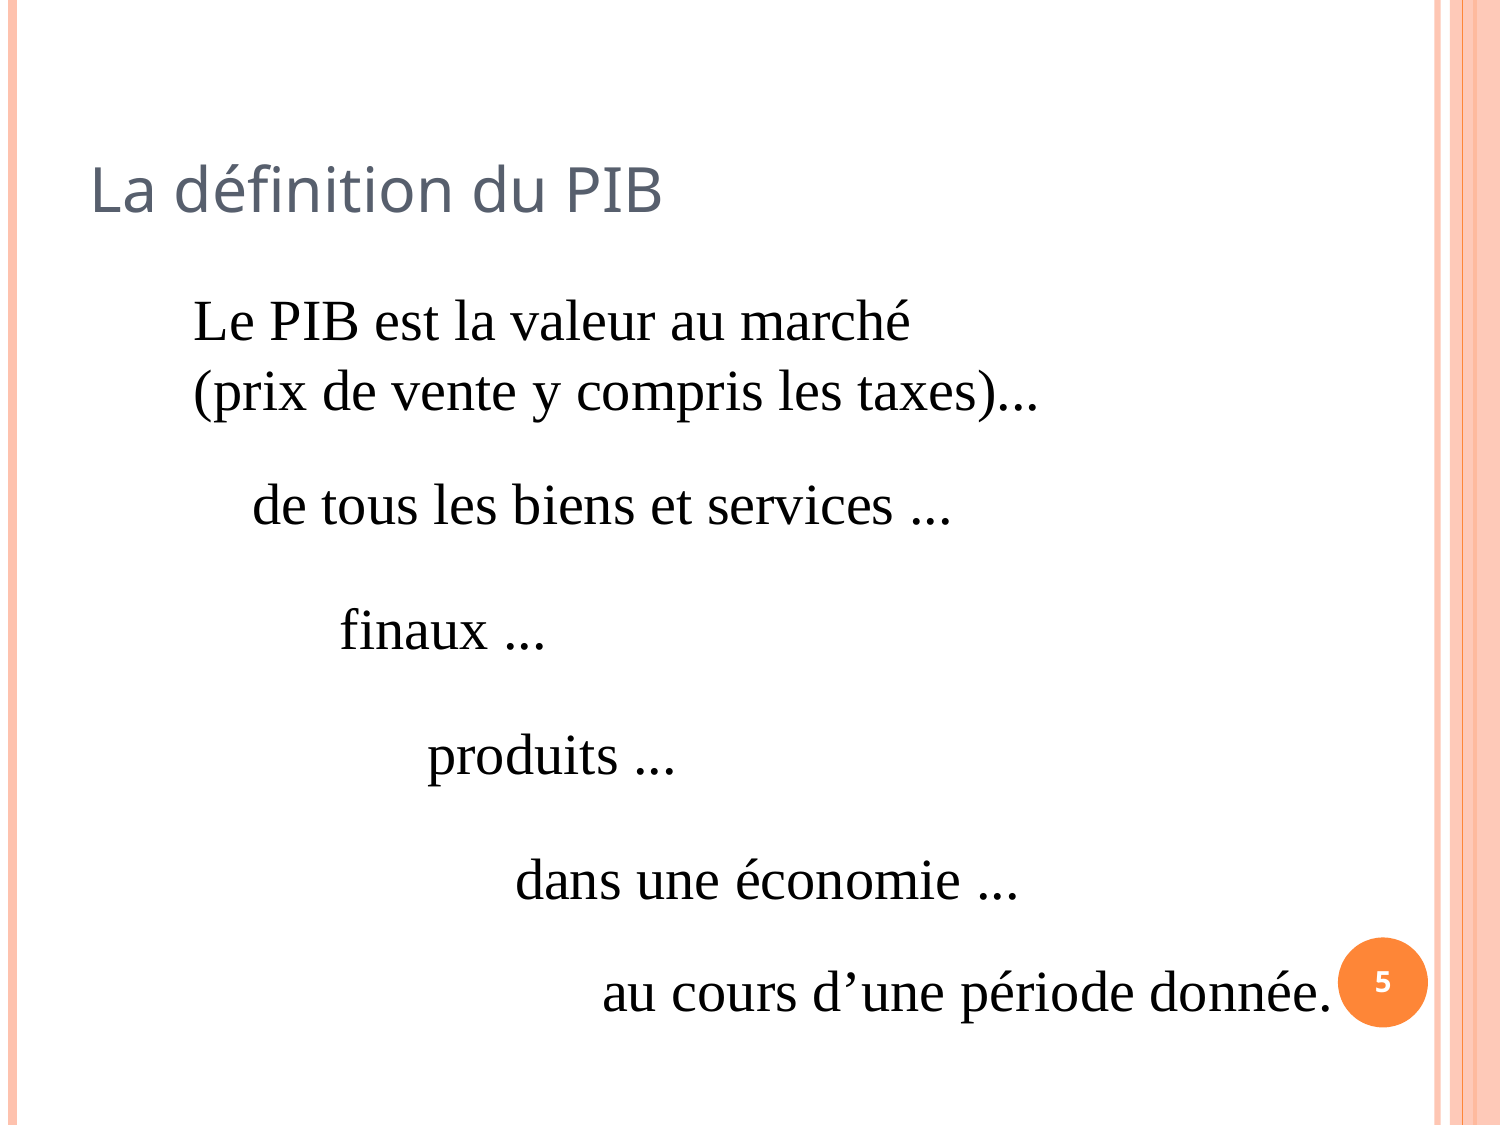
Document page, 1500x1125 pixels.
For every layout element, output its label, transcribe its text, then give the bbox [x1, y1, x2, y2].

text_box dans une économie ... [500, 833, 1035, 919]
text_box au cours d’une période donnée. [587, 946, 1348, 1031]
text_box finaux ... [325, 583, 563, 669]
text_box Le PIB est la valeur au marché (prix de vente y compris les taxes)... [179, 274, 1056, 430]
text_box de tous les biens et services ... [237, 458, 968, 544]
title La définition du PIB [75, 45, 1300, 233]
slide_number <numéro> [1333, 940, 1434, 1027]
text_box produits ... [412, 708, 692, 794]
